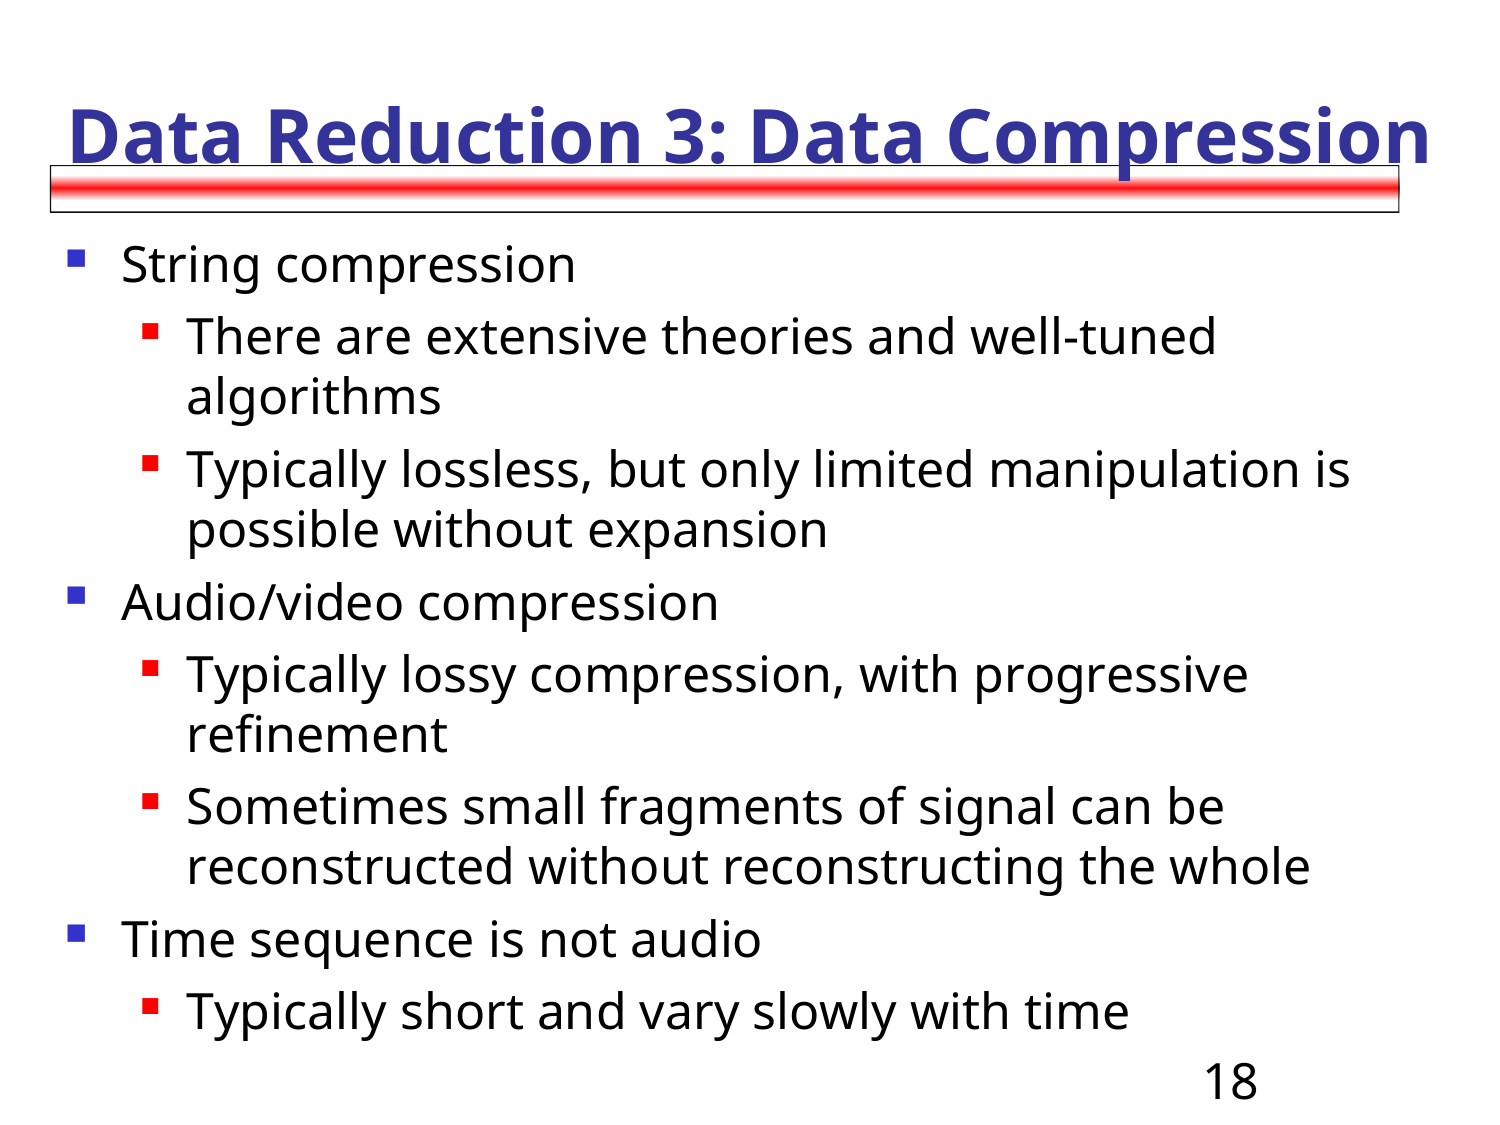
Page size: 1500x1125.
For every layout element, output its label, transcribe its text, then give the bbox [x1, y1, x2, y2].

title Data Reduction 3: Data Compression [0, 0, 1500, 187]
list String compression There are extensive theories and well-tuned algorithms Typically lossless, but only limited manipulation is possible without expansion Audio/video compression Typically lossy compression, with progressive refinement Sometimes small fragments of signal can be reconstructed without reconstructing the whole Time sequence is not audio Typically short and vary slowly with time [50, 224, 1463, 1097]
text_box <number> [1187, 1062, 1500, 1125]
